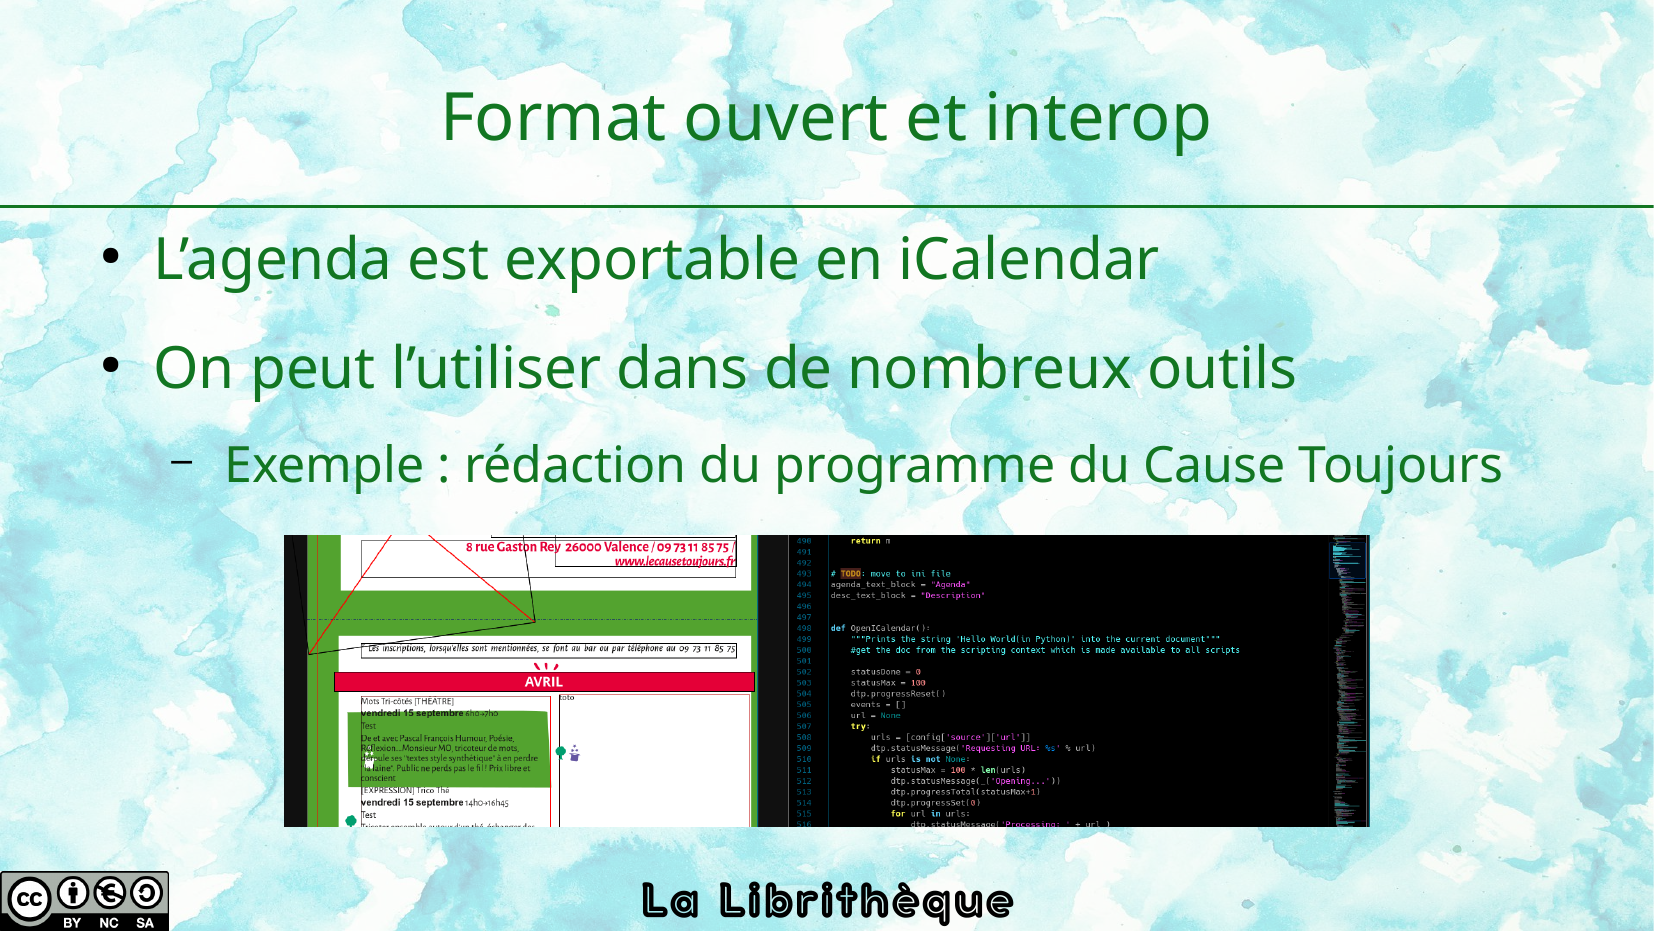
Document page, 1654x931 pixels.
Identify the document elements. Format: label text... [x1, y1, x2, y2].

list L’agenda est exportable en iCalendar On peut l’utiliser dans de nombreux outils Exemple : rédaction du programme du Cause Toujours [82, 217, 1571, 509]
picture [284, 535, 1370, 931]
title Format ouvert et interop [82, 37, 1571, 193]
picture [0, 871, 169, 931]
